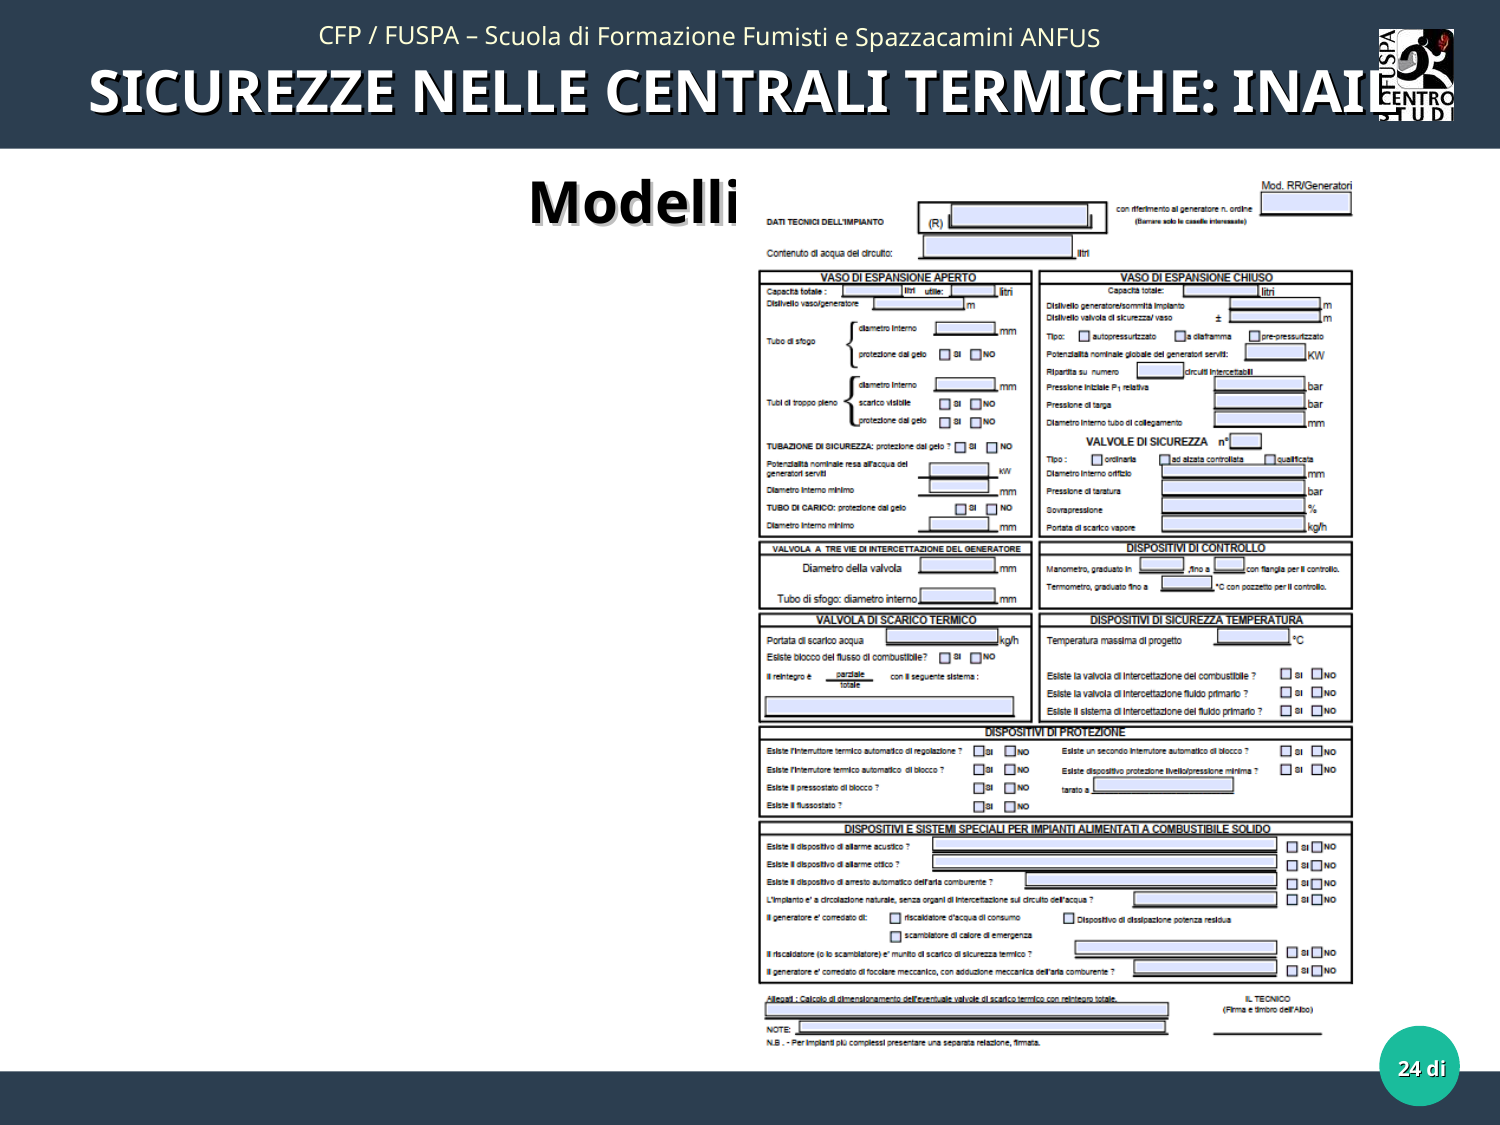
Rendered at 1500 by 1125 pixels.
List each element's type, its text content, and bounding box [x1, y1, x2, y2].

title Modelli INAIL [67, 159, 1384, 242]
picture [736, 173, 1359, 1061]
